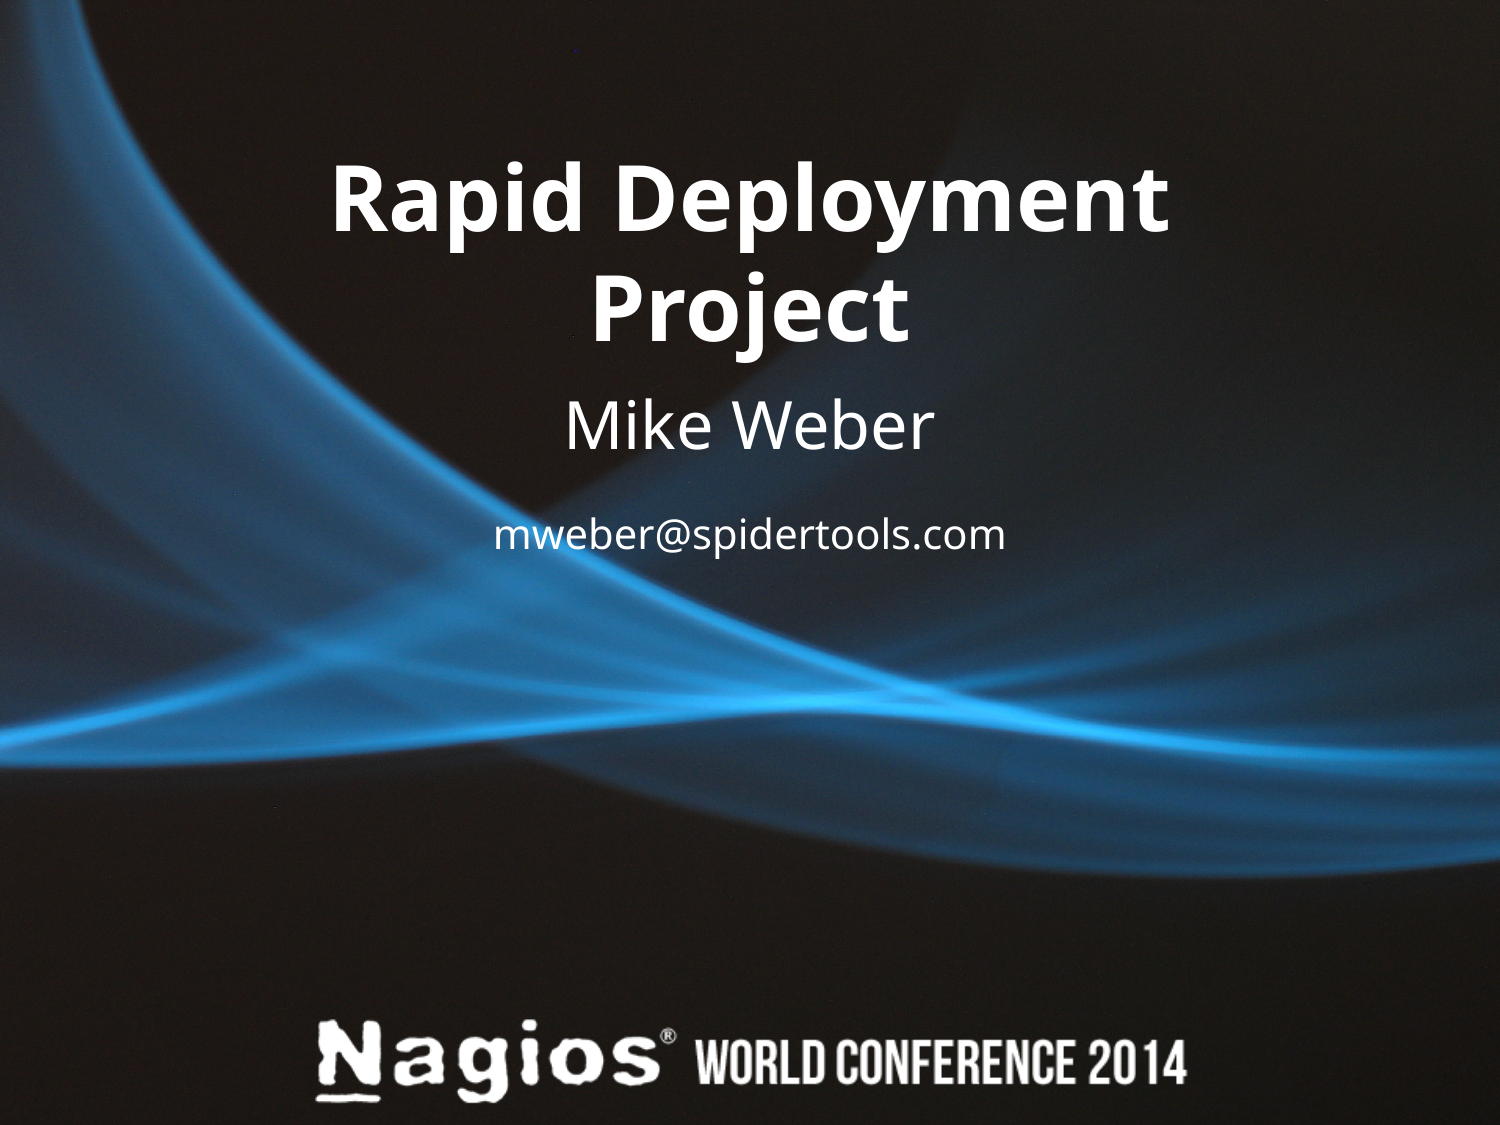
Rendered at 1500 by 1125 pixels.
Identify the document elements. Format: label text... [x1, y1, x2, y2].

title Rapid Deployment Project [50, 125, 1451, 376]
list mweber@spidertools.com [412, 500, 1088, 588]
subtitle Mike Weber [225, 375, 1276, 501]
picture [0, 0, 1500, 1125]
